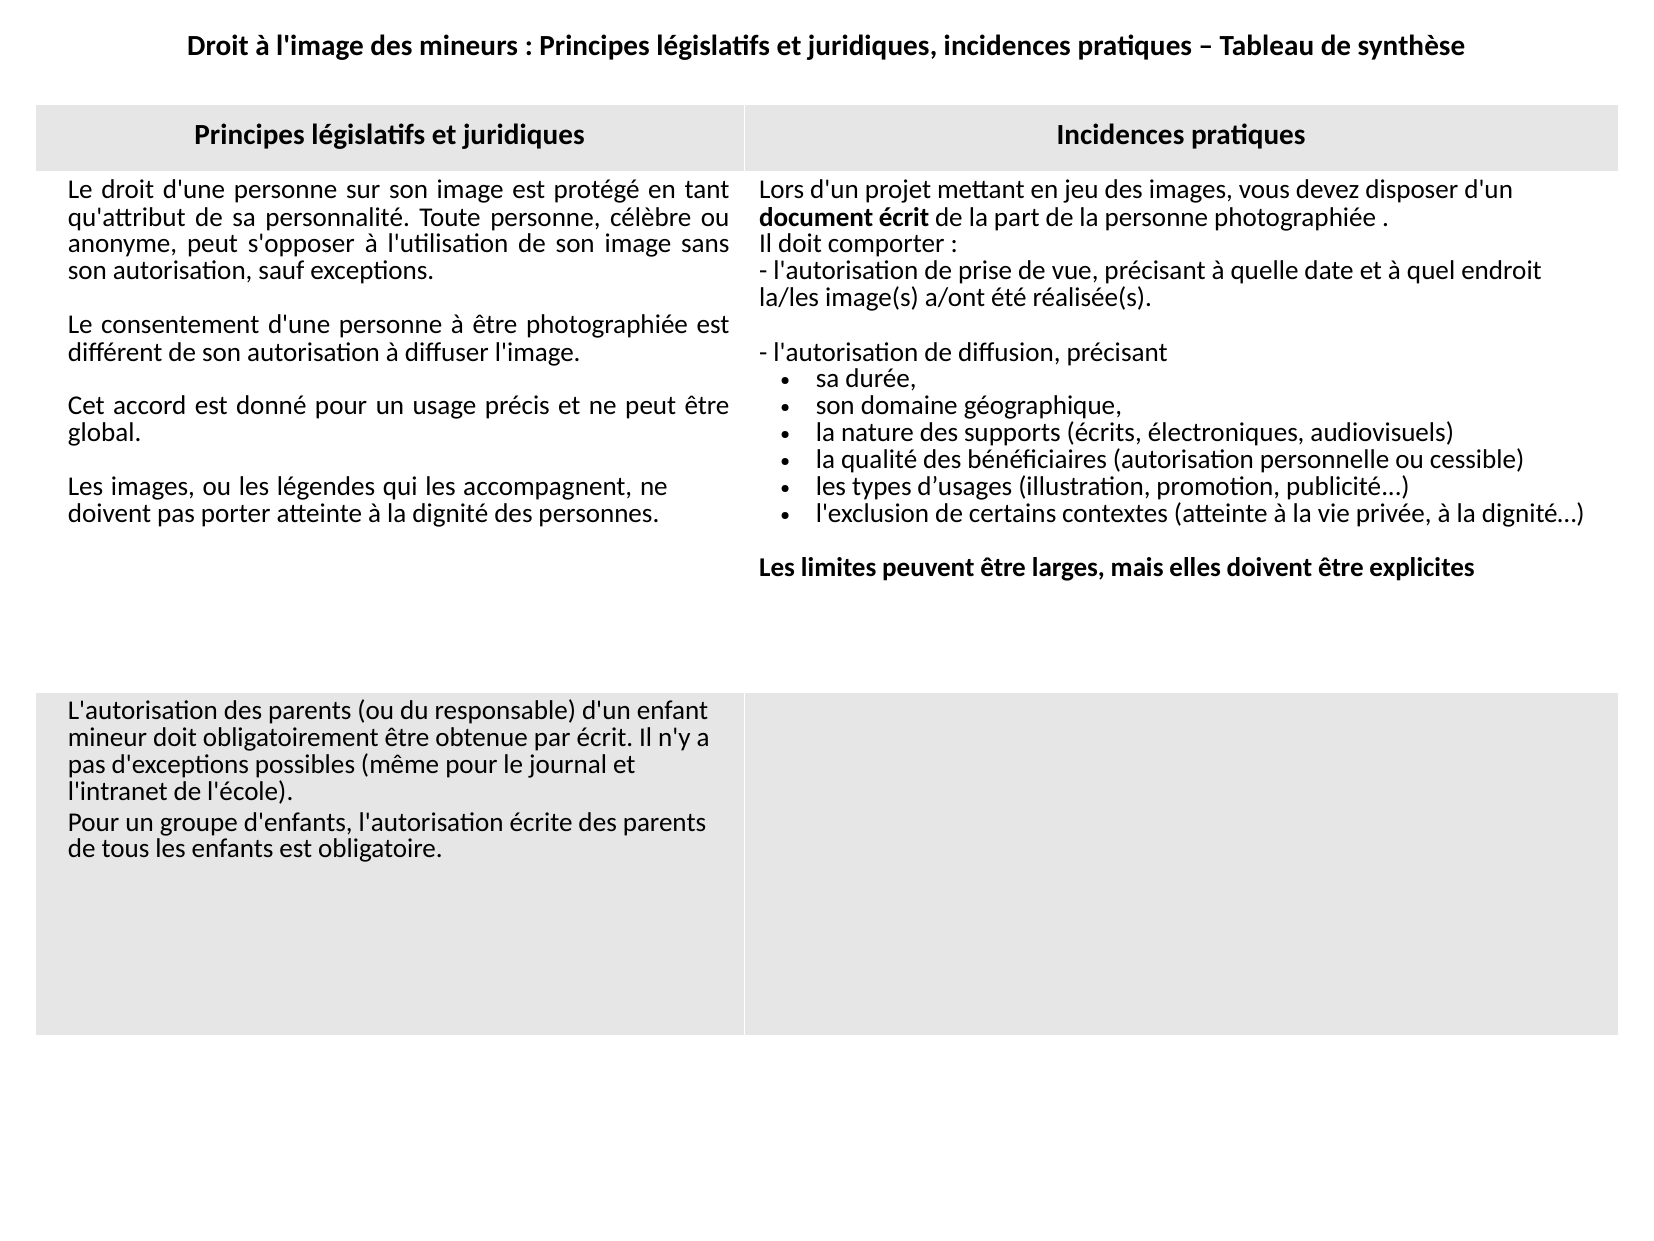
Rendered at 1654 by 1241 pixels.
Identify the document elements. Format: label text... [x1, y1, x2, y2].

table_cell Le droit d'une personne sur son image est protégé en tant qu'attribut de sa personnalité. Toute personne, célèbre ou anonyme, peut s'opposer à l'utilisation de son image sans son autorisation, sauf exceptions. Le consentement d'une personne à être photographiée est différent de son autorisation à diffuser l'image. Cet accord est donné pour un usage précis et ne peut être global. Les images, ou les légendes qui les accompagnent, ne doivent pas porter atteinte à la dignité des personnes. [36, 172, 744, 692]
table_cell [745, 693, 1618, 1035]
table_cell Incidences pratiques [745, 105, 1618, 171]
table_header Droit à l'image des mineurs : Principes législatifs et juridiques, incidences pratiques – Tableau de synthèse [36, 27, 1618, 104]
table_cell L'autorisation des parents (ou du responsable) d'un enfant mineur doit obligatoirement être obtenue par écrit. Il n'y a pas d'exceptions possibles (même pour le journal et l'intranet de l'école). Pour un groupe d'enfants, l'autorisation écrite des parents de tous les enfants est obligatoire. [36, 693, 744, 1035]
table_cell Principes législatifs et juridiques [36, 105, 744, 171]
table_cell [36, 1036, 744, 1193]
table_cell Lors d'un projet mettant en jeu des images, vous devez disposer d'un document écrit de la part de la personne photographiée . Il doit comporter : - l'autorisation de prise de vue, précisant à quelle date et à quel endroit la/les image(s) a/ont été réalisée(s). - l'autorisation de diffusion, précisant sa durée, son domaine géographique, la nature des supports (écrits, électroniques, audiovisuels) la qualité des bénéficiaires (autorisation personnelle ou cessible) les types d’usages (illustration, promotion, publicité...) l'exclusion de certains contextes (atteinte à la vie privée, à la dignité…) Les limites peuvent être larges, mais elles doivent être explicites [745, 172, 1618, 692]
table_cell [745, 1036, 1618, 1193]
